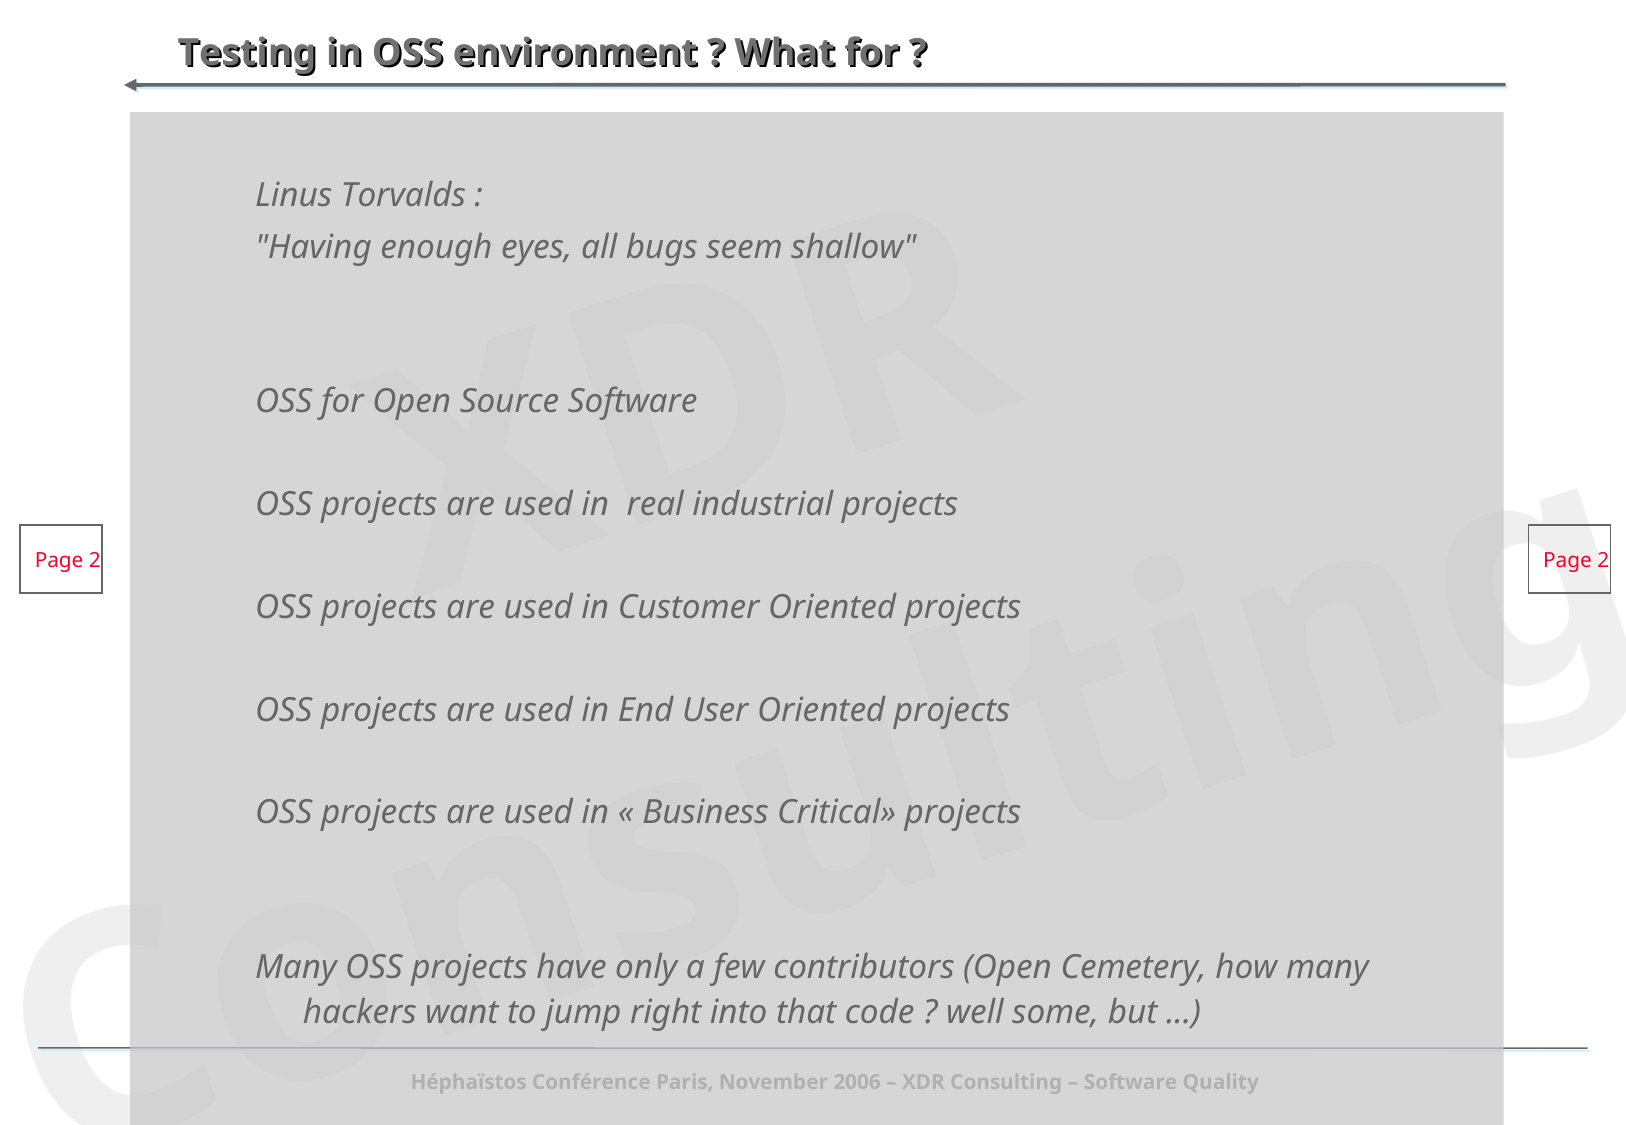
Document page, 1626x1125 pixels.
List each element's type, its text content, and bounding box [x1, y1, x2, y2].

title Testing in OSS environment ? What for ? [165, 16, 1547, 86]
list Linus Torvalds : "Having enough eyes, all bugs seem shallow" OSS for Open Source Software OSS projects are used in real industrial projects OSS projects are used in Customer Oriented projects OSS projects are used in End User Oriented projects OSS projects are used in « Business Critical» projects Many OSS projects have only a few contributors (Open Cemetery, how many hackers want to jump right into that code ? well some, but ...) [130, 112, 1504, 1038]
